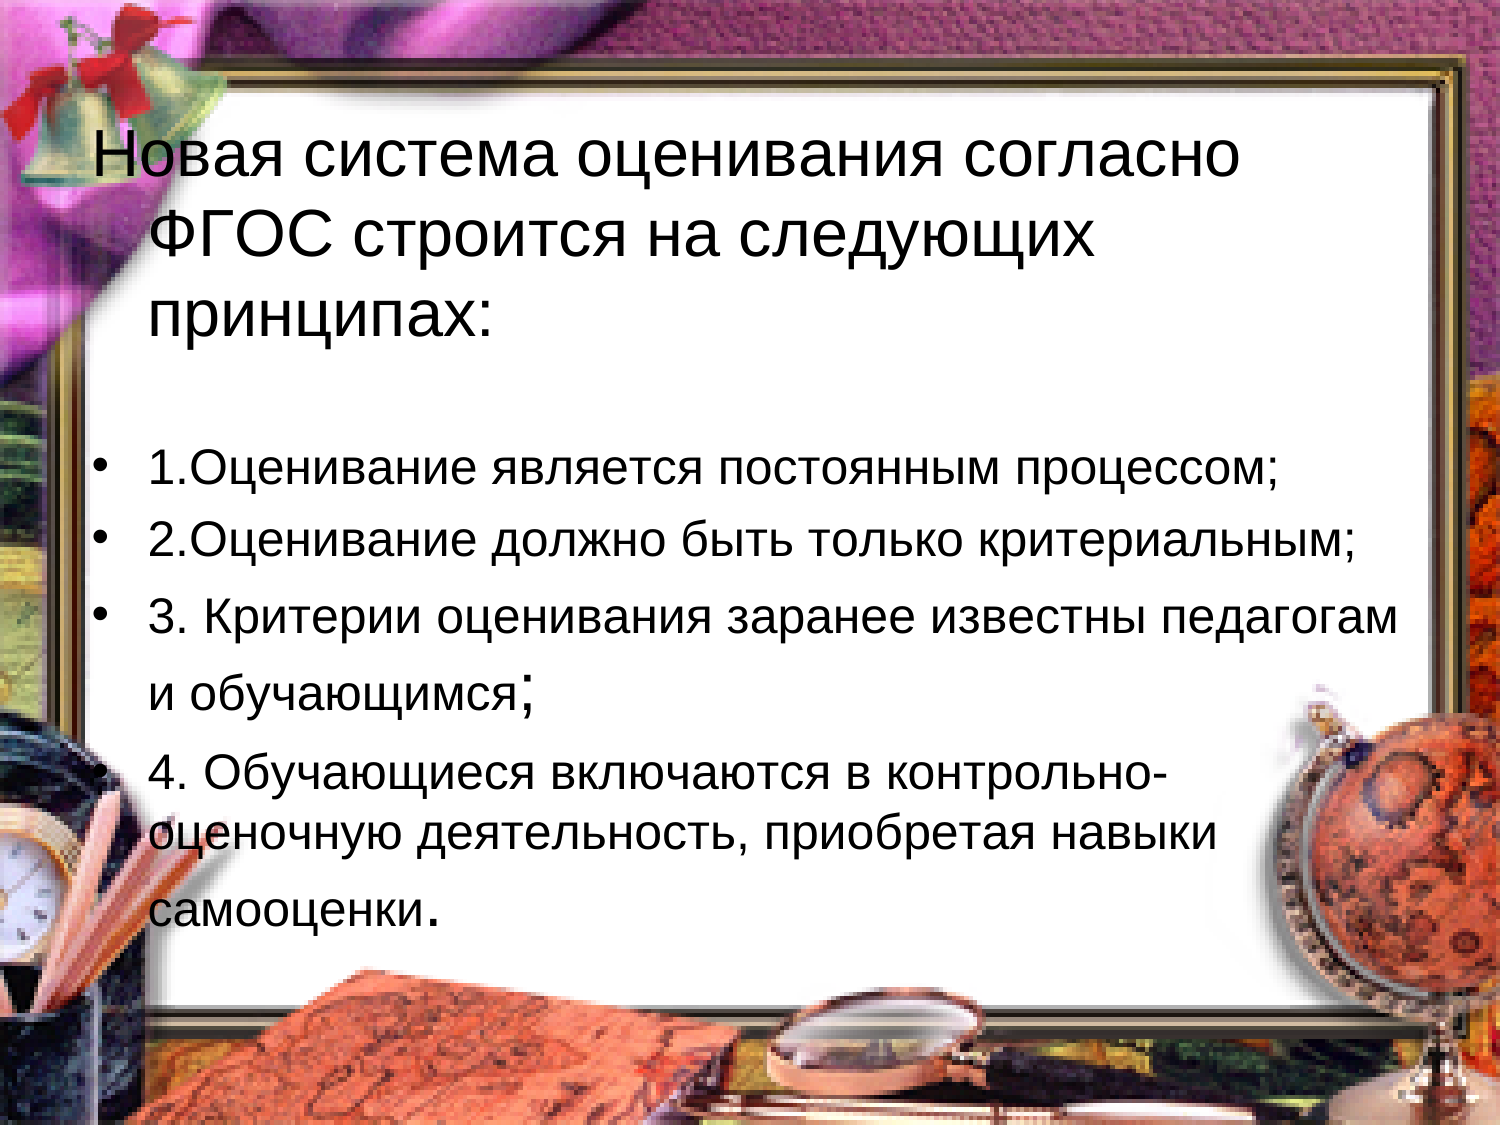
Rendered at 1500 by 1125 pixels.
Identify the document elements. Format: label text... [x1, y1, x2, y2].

picture [0, 0, 1500, 1125]
text_box Новая система оценивания согласно ФГОС строится на следующих принципах: 1.Оценивание является постоянным процессом; 2.Оценивание должно быть только критериальным; 3. Критерии оценивания заранее известны педагогам и обучающимся; 4. Обучающиеся включаются в контрольно-оценочную деятельность, приобретая навыки самооценки. [76, 101, 1427, 1005]
